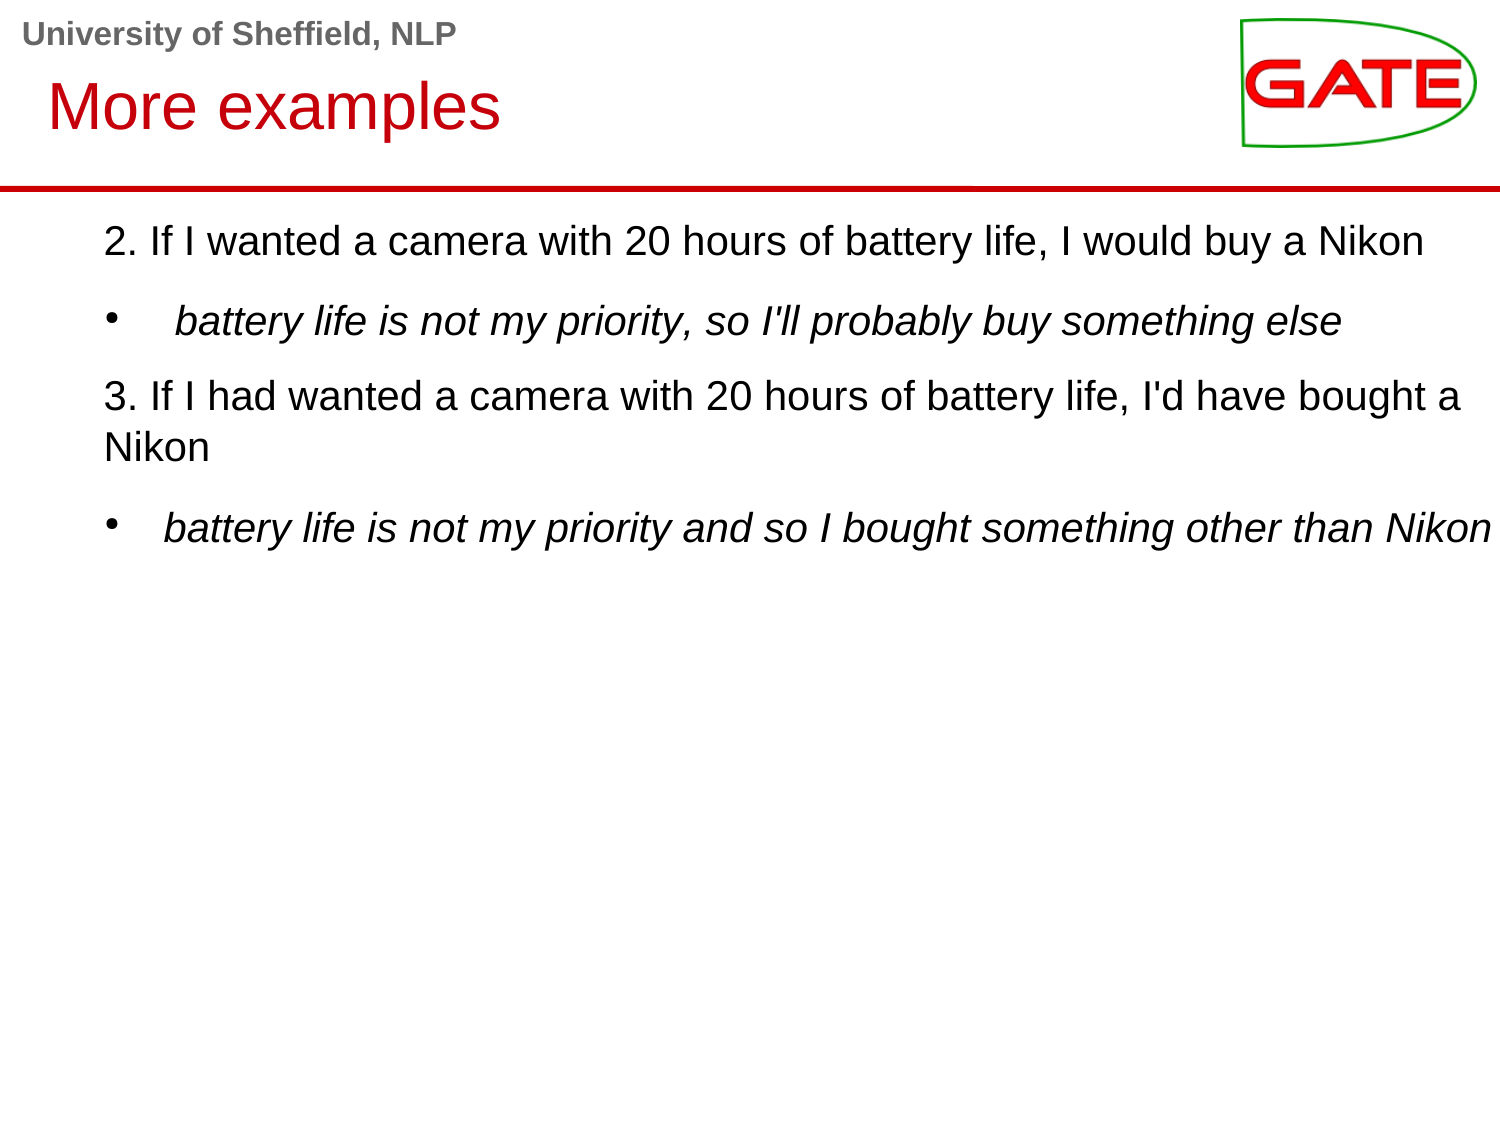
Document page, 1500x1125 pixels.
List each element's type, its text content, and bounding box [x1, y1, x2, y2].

list If I wanted a camera with 20 hours of battery life, I would buy a Nikon battery life is not my priority, so I'll probably buy something else 3. If I had wanted a camera with 20 hours of battery life, I'd have bought a Nikon battery life is not my priority and so I bought something other than Nikon [47, 212, 1500, 1064]
picture [1240, 18, 1477, 148]
title More examples [47, 47, 1267, 168]
